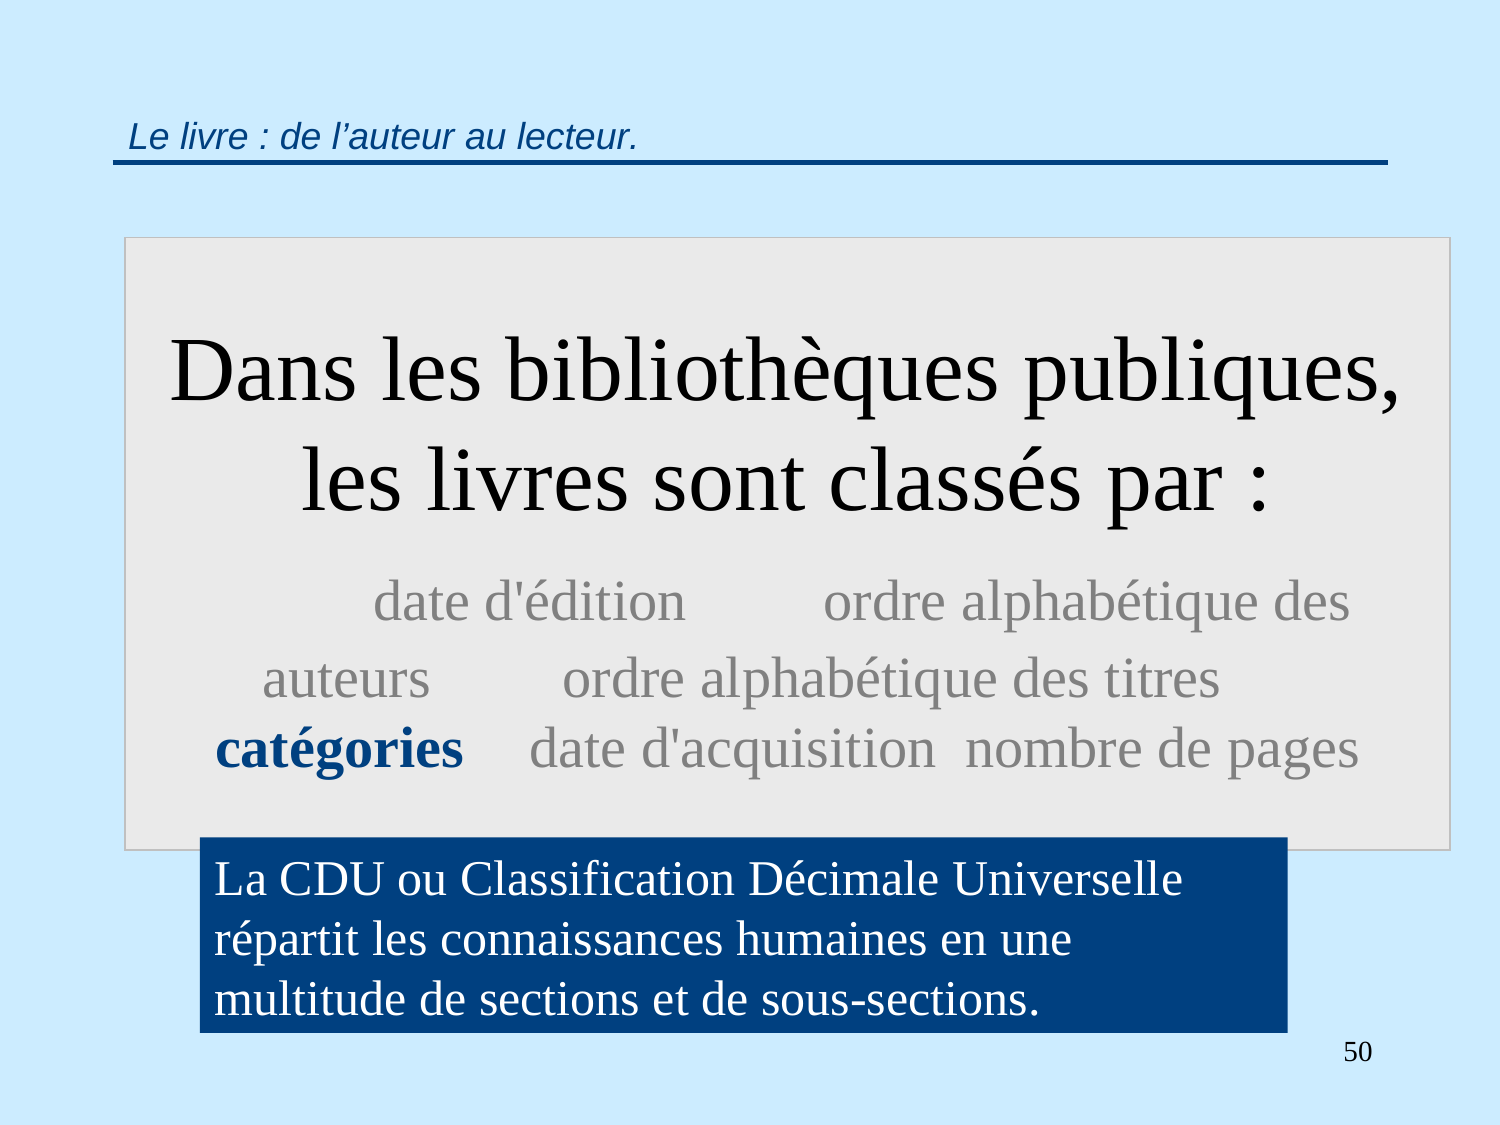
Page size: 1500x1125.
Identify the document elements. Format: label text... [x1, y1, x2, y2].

title Dans les bibliothèques publiques, les livres sont classés par : date d'édition ordre alphabétique des auteurs ordre alphabétique des titres catégories date d'acquisition nombre de pages [125, 237, 1450, 850]
text_box La CDU ou Classification Décimale Universelle répartit les connaissances humaines en une multitude de sections et de sous-sections. [199, 837, 1288, 1033]
text_box Le livre : de l’auteur au lecteur. [113, 104, 655, 160]
